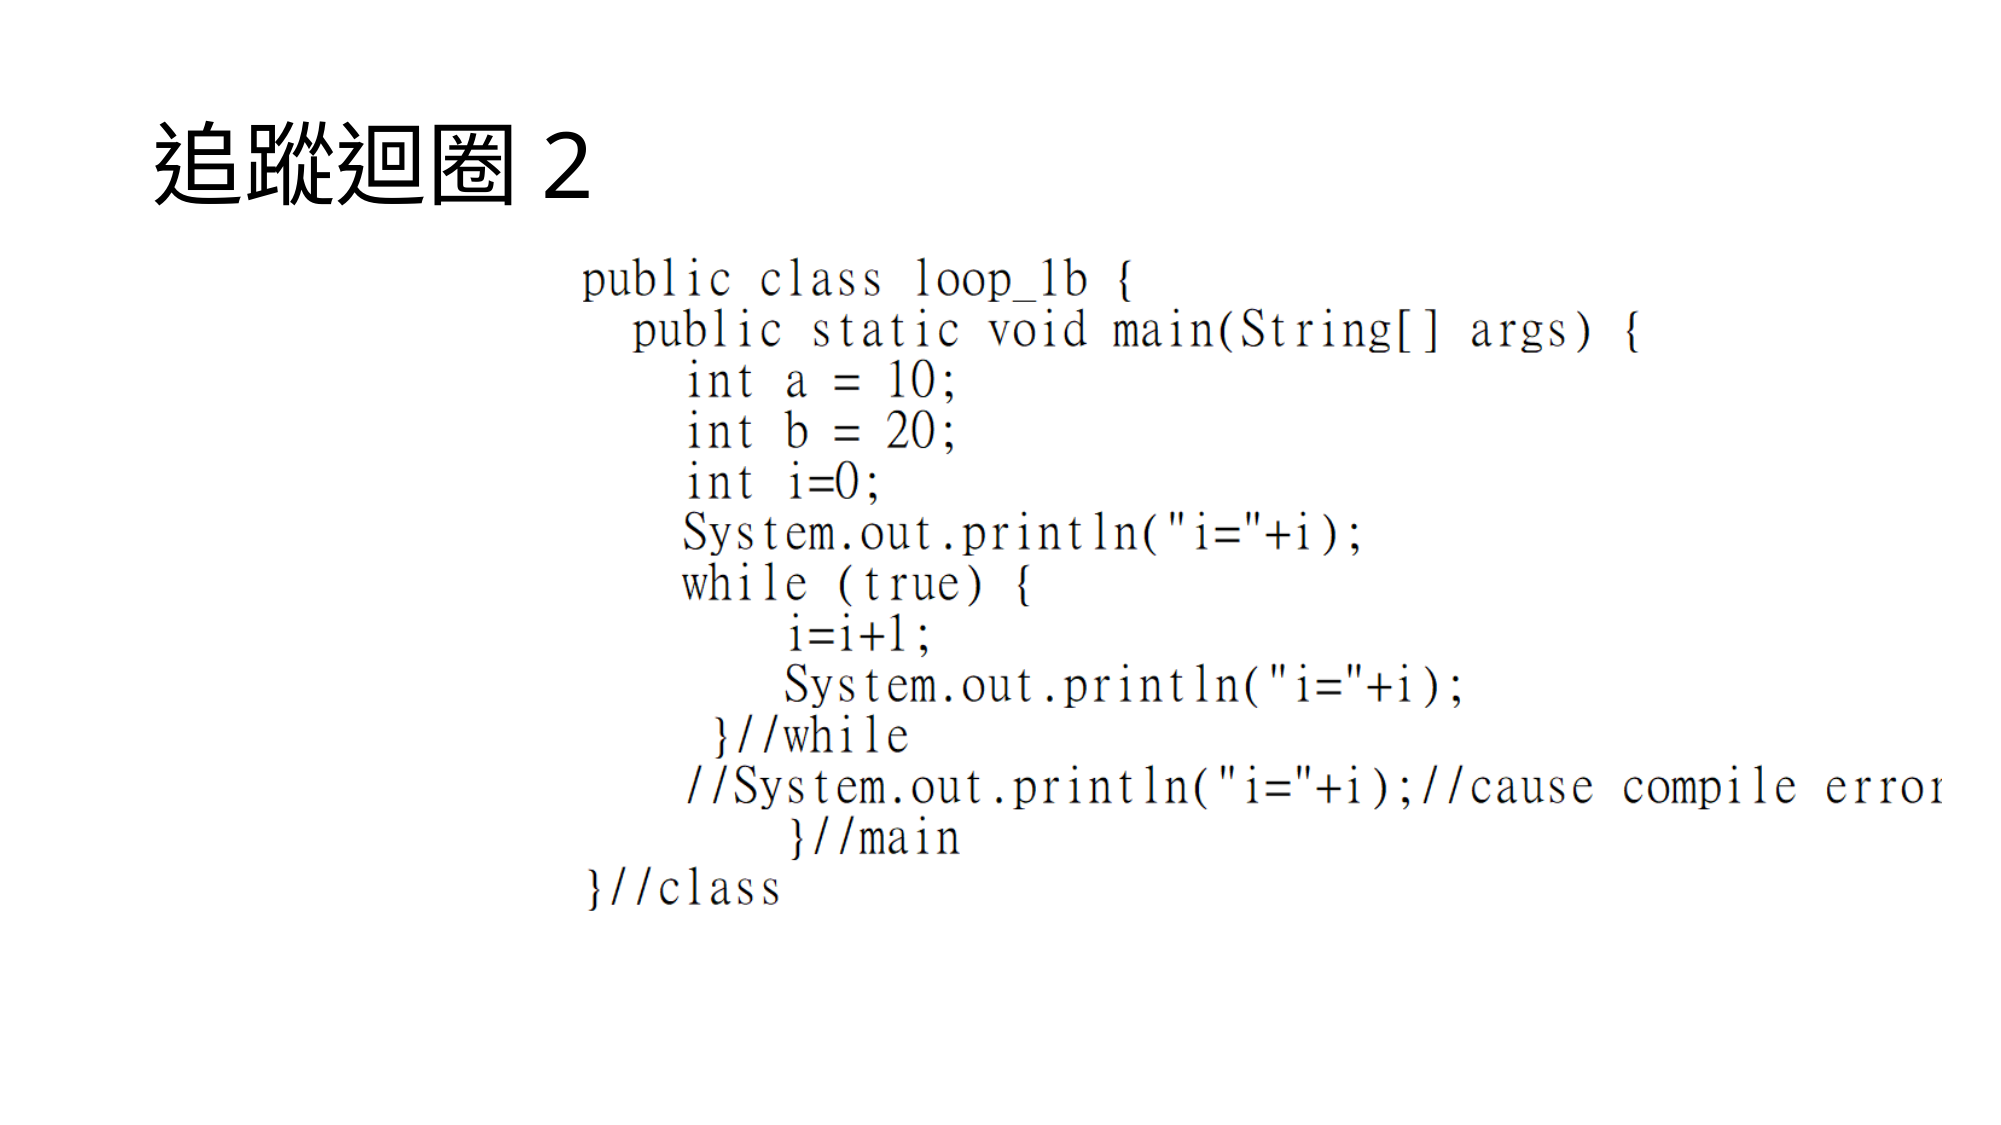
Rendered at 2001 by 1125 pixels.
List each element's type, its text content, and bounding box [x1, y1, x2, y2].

title 追蹤迴圈2 [137, 59, 1863, 278]
picture [583, 256, 1942, 923]
